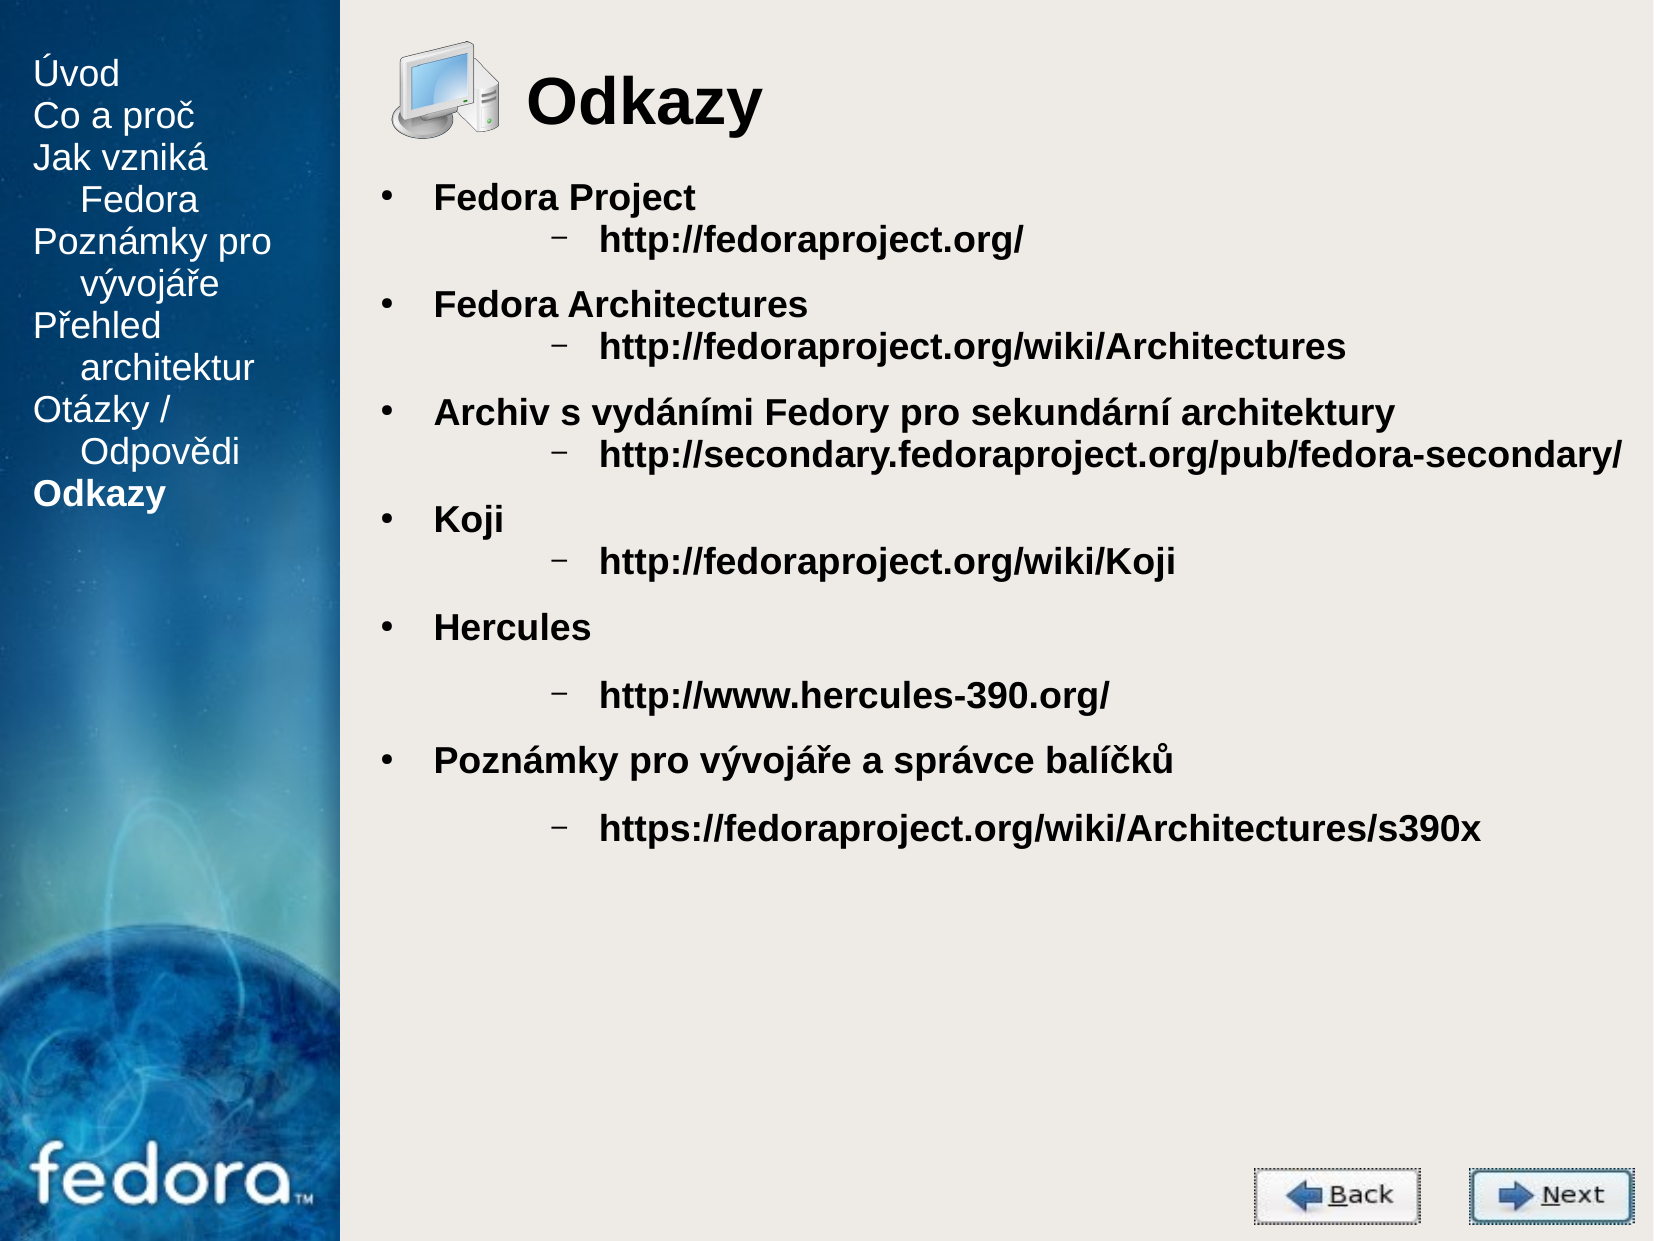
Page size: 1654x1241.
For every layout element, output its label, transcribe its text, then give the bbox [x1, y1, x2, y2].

picture [0, 0, 1654, 1241]
list Fedora Project http://fedoraproject.org/ Fedora Architectures http://fedoraproject.org/wiki/Architectures Archiv s vydáními Fedory pro sekundární architektury http://secondary.fedoraproject.org/pub/fedora-secondary/ Koji http://fedoraproject.org/wiki/Koji Hercules http://www.hercules-390.org/ Poznámky pro vývojáře a správce balíčků https://fedoraproject.org/wiki/Architectures/s390x [362, 175, 1654, 1147]
text_box Úvod Co a proč Jak vzniká Fedora Poznámky pro vývojáře Přehled architektur Otázky / Odpovědi Odkazy [18, 45, 327, 523]
text_box Odkazy [511, 56, 1316, 147]
